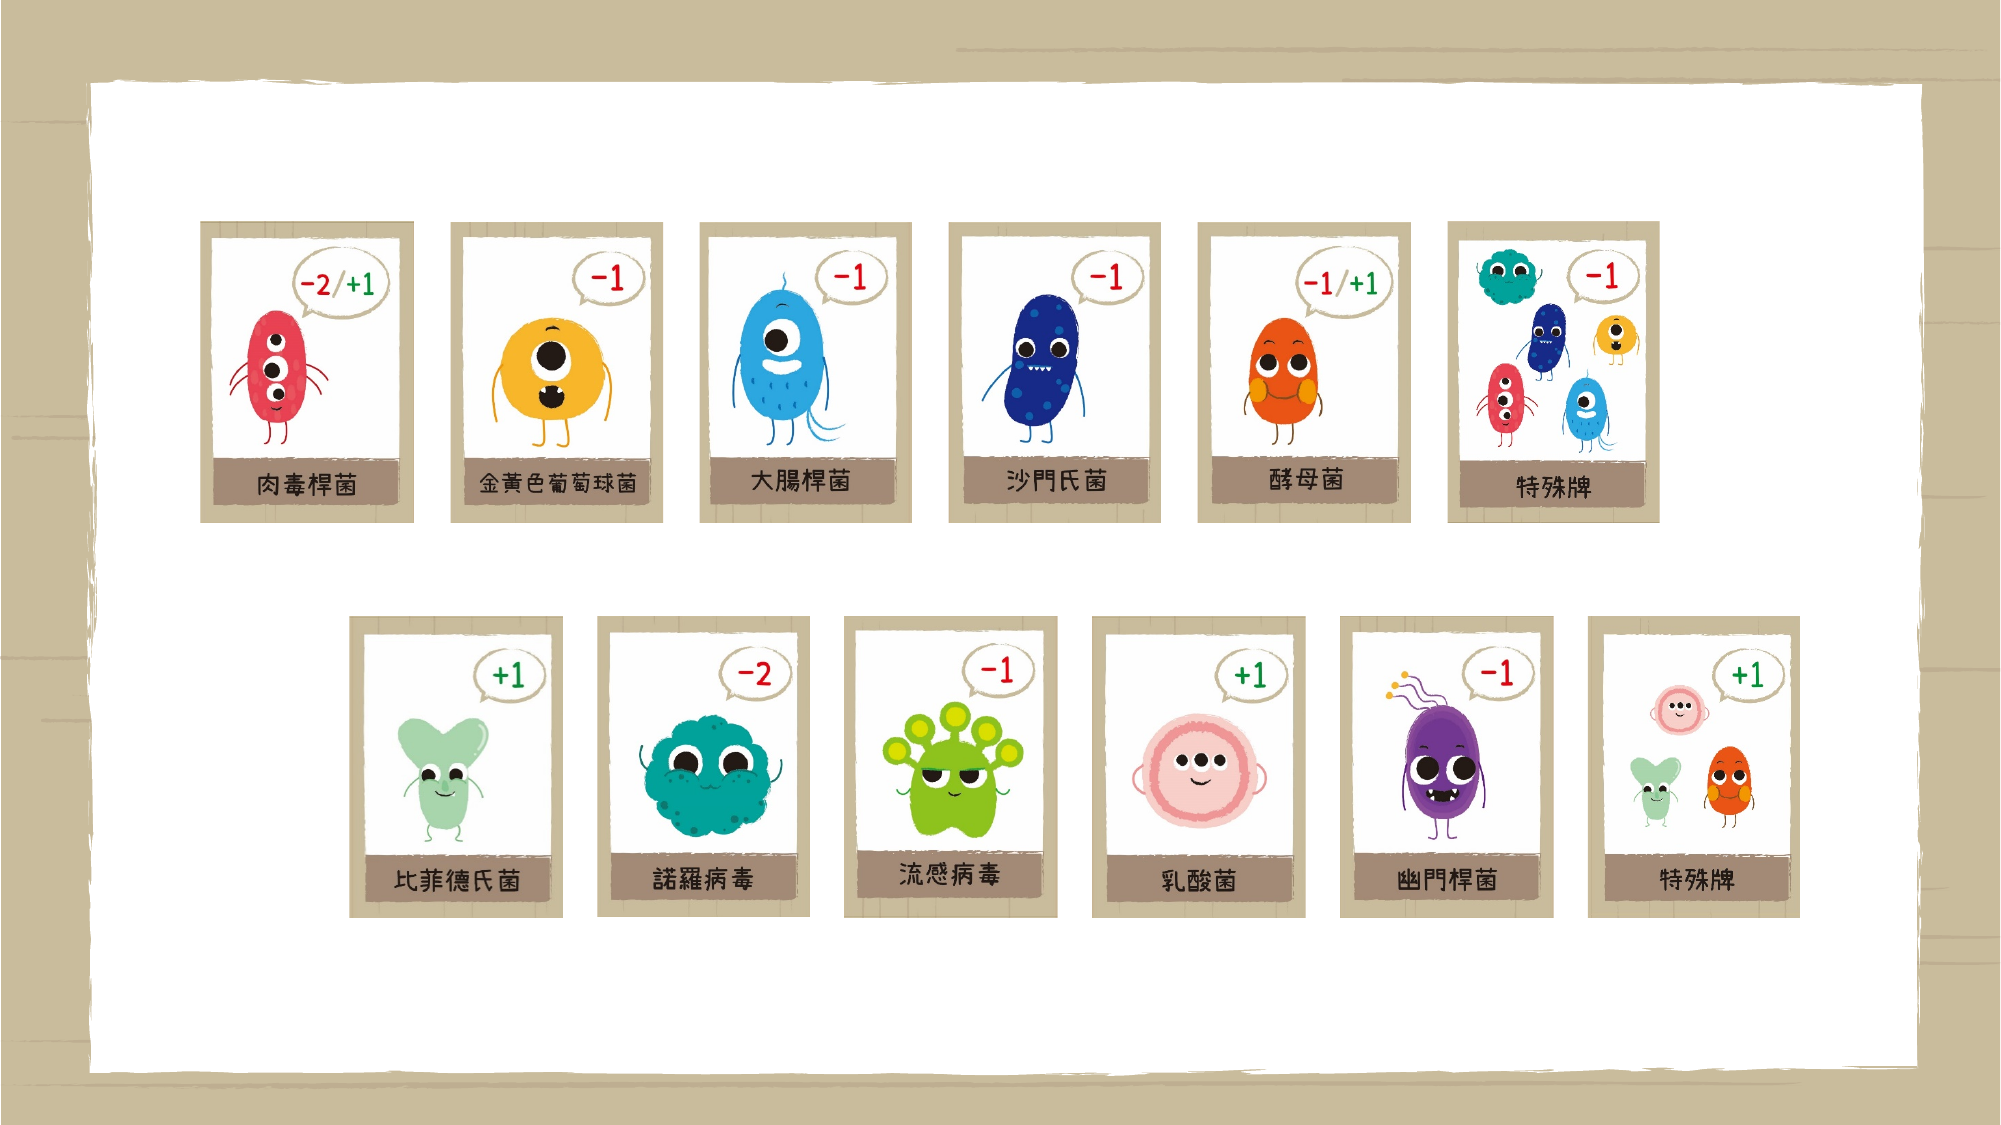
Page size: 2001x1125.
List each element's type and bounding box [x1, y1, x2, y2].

picture [597, 616, 810, 918]
picture [699, 222, 912, 523]
picture [1197, 222, 1412, 523]
picture [1340, 616, 1554, 918]
picture [1092, 616, 1306, 918]
picture [948, 222, 1161, 523]
picture [1447, 221, 1660, 523]
picture [1587, 616, 1801, 918]
picture [844, 616, 1058, 918]
picture [450, 222, 664, 523]
picture [349, 616, 563, 918]
picture [200, 221, 414, 524]
